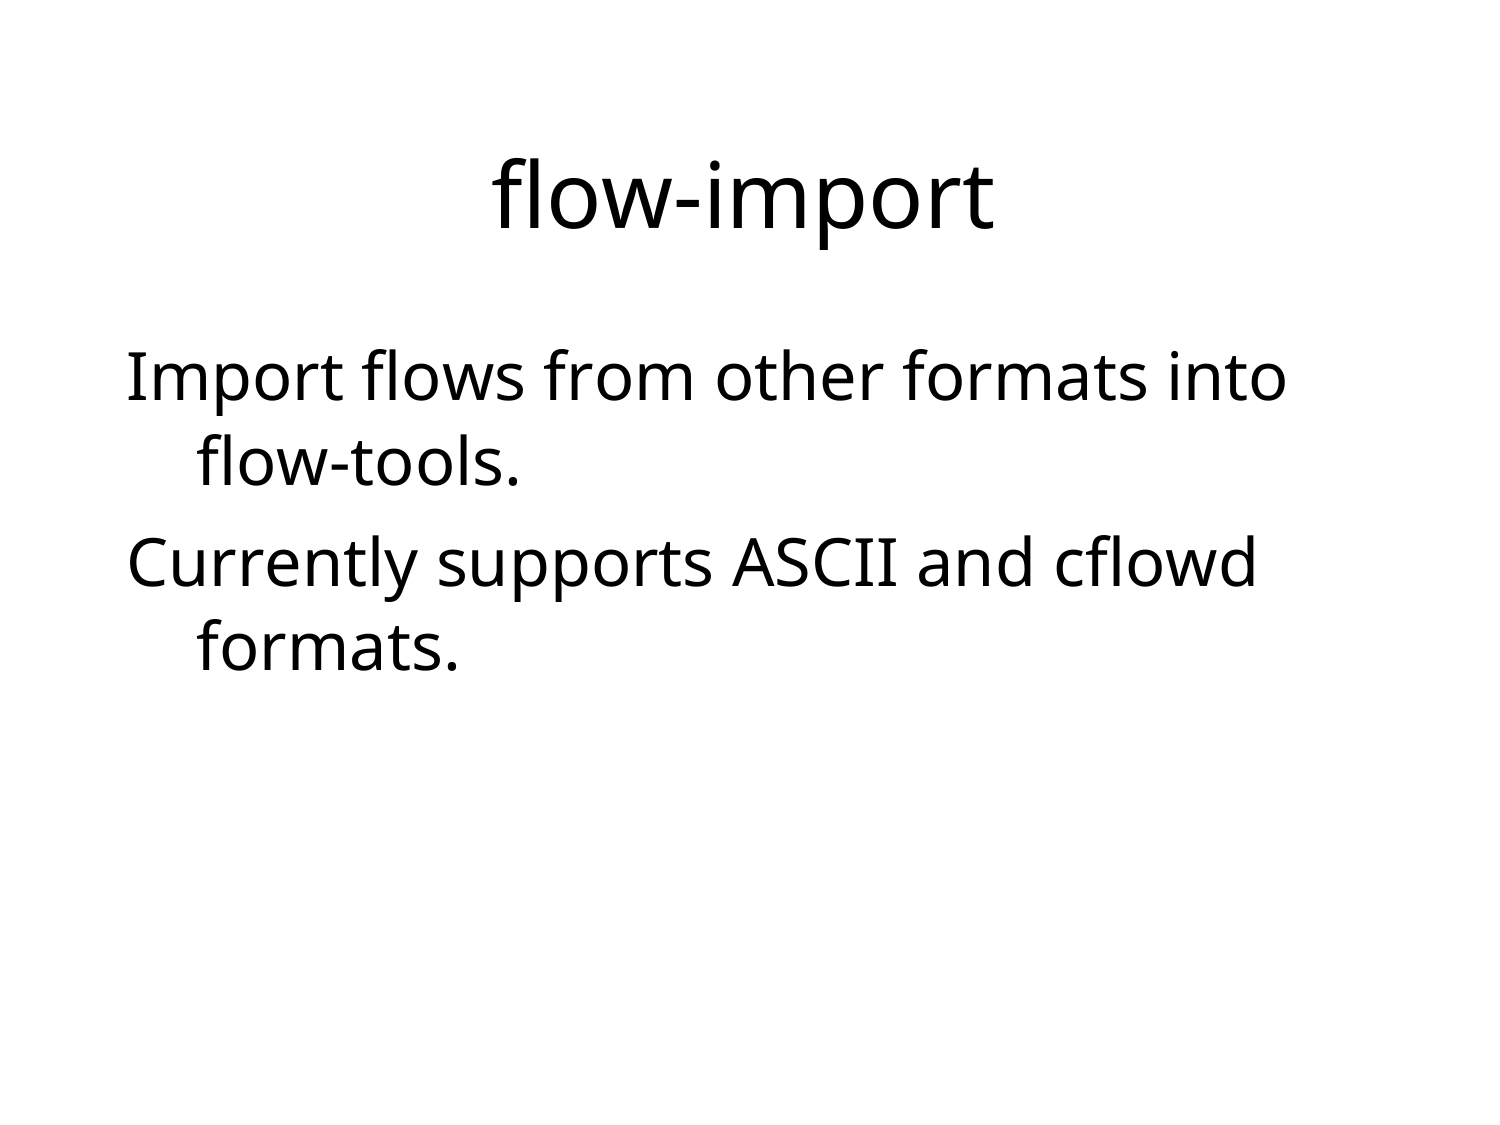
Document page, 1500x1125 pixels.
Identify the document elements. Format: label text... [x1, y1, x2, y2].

list Import flows from other formats into flow-tools. Currently supports ASCII and cflowd formats. [112, 324, 1388, 1125]
title flow-import [112, 62, 1388, 324]
